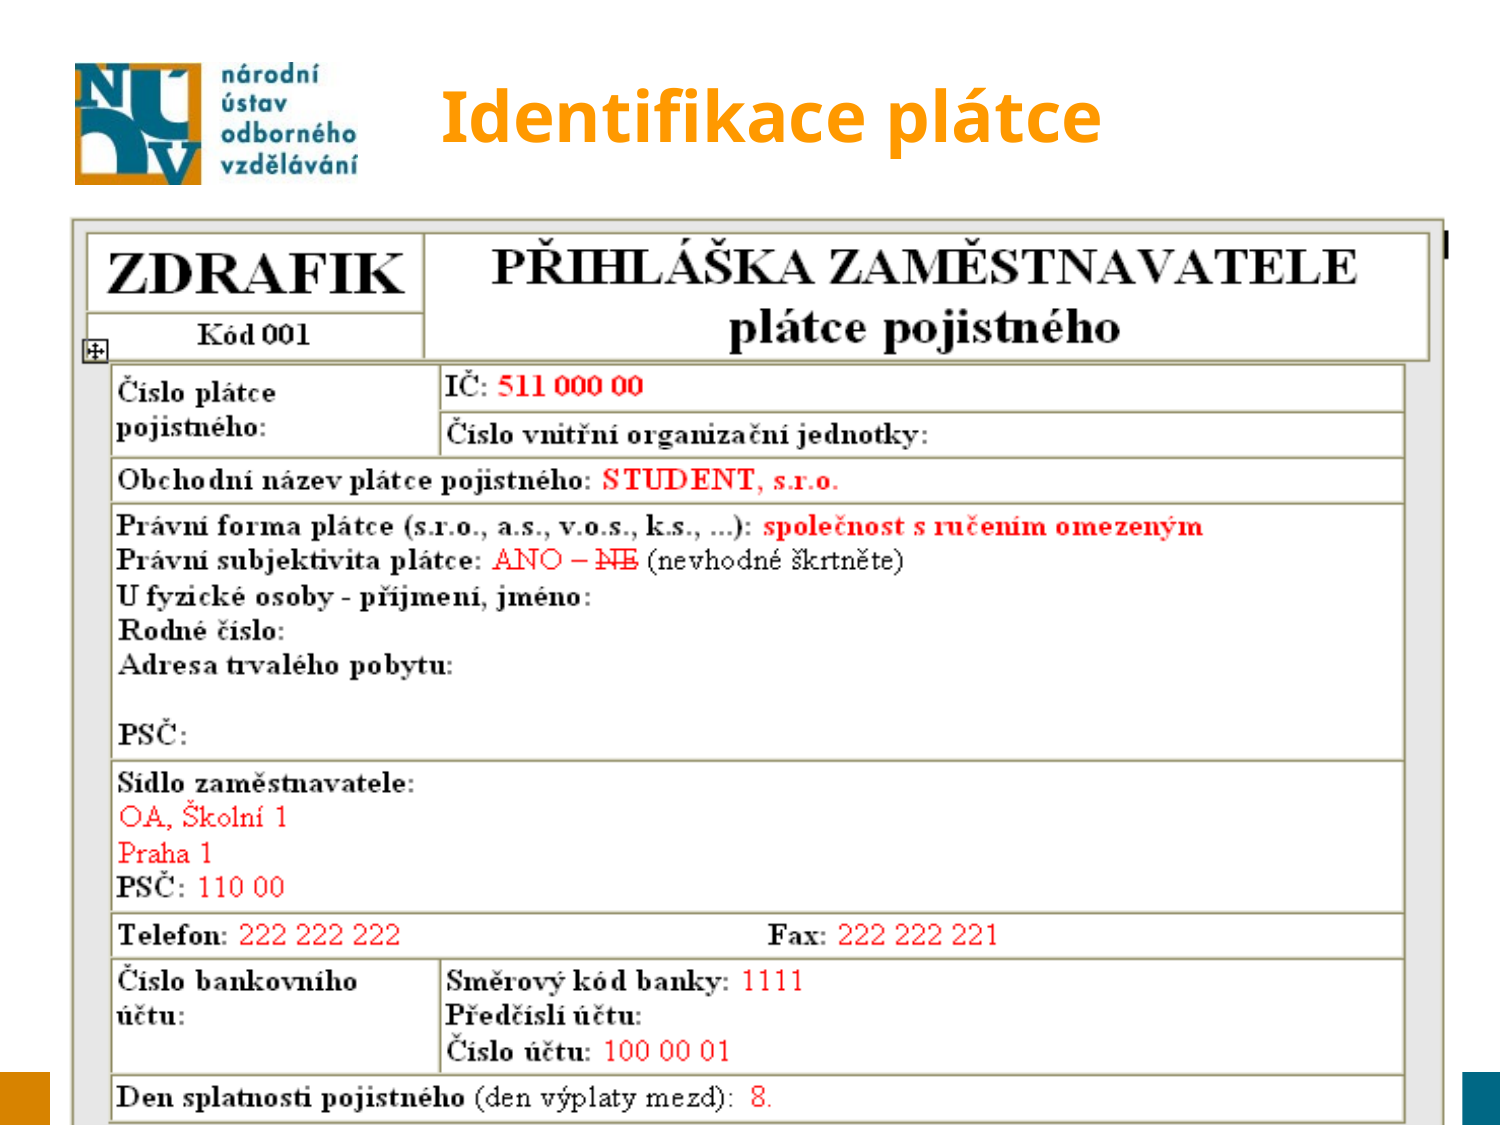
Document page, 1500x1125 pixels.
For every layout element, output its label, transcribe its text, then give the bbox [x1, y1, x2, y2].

picture [0, 212, 1463, 1125]
title Identifikace plátce [362, 24, 1463, 188]
picture [75, 62, 358, 185]
